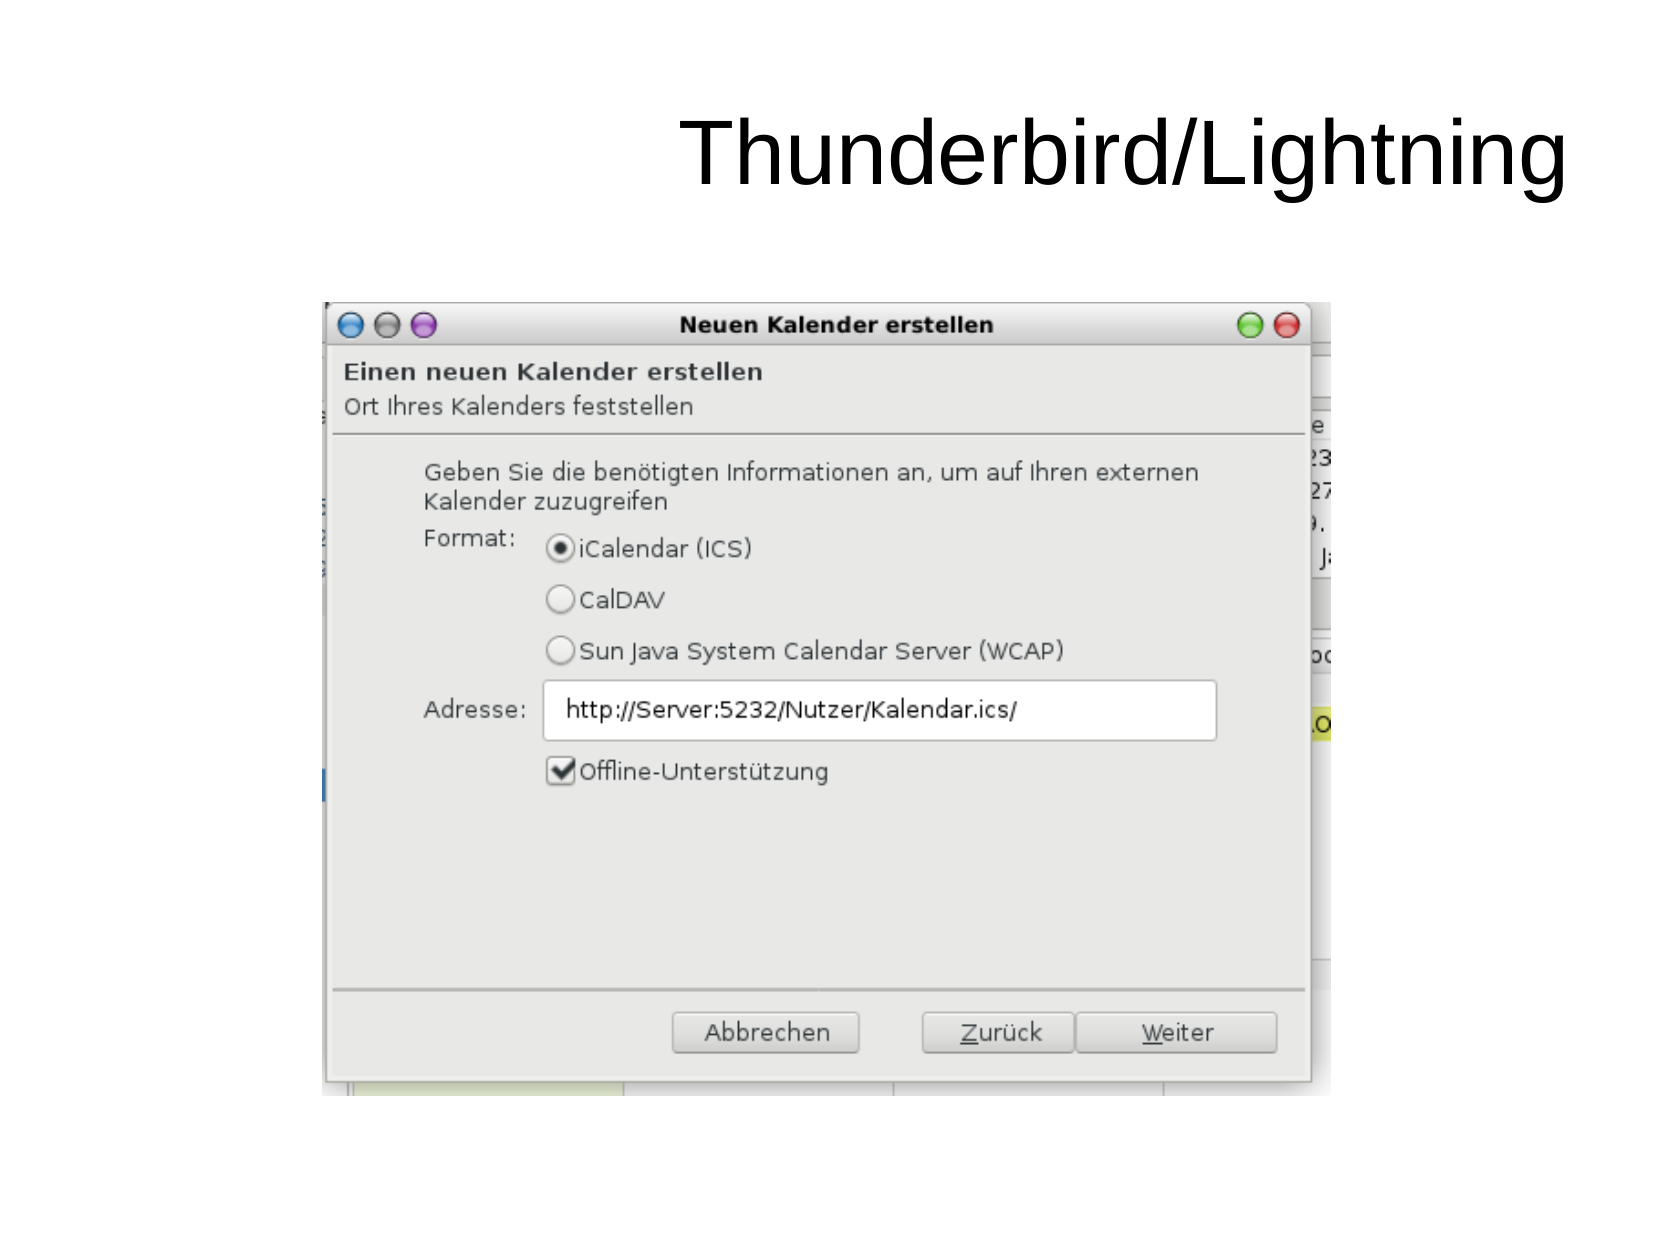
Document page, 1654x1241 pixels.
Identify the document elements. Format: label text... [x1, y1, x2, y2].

title Thunderbird/Lightning [82, 49, 1571, 257]
picture [322, 302, 1331, 1096]
